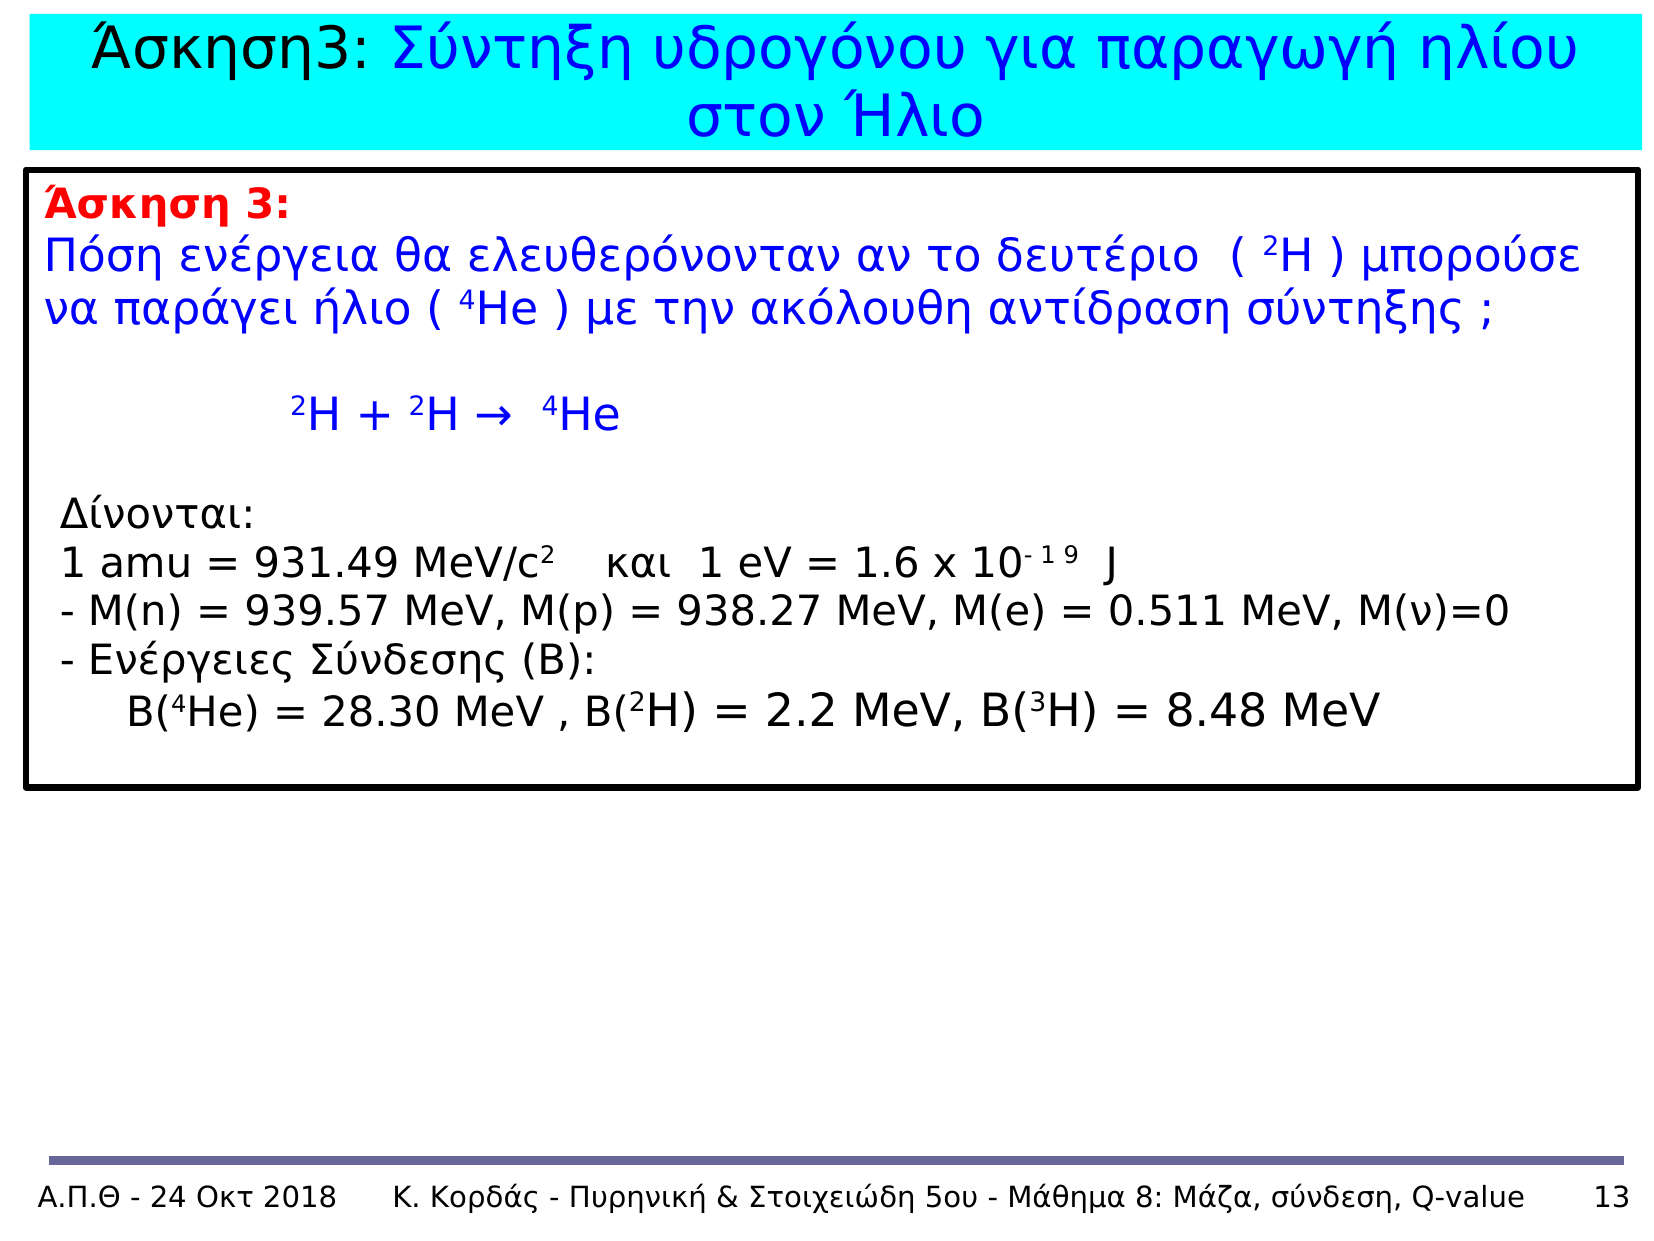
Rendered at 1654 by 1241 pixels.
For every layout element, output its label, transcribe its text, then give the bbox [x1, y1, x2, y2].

text_box Άσκηση 3: Πόση ενέργεια θα ελευθερόνονταν αν το δευτέριο ( 2Η ) μπορούσε να παράγει ήλιο ( 4He ) με την ακόλουθη αντίδραση σύντηξης ; 2Η + 2Η → 4He Δίνονται: 1 amu = 931.49 MeV/c2 και 1 eV = 1.6 x 10- 1 9 J - M(n) = 939.57 MeV, M(p) = 938.27 MeV, M(e) = 0.511 MeV, M(ν)=0 - Ενέργειες Σύνδεσης (B): B(4He) = 28.30 MeV , Β(2Η) = 2.2 MeV, Β(3Η) = 8.48 MeV [25, 169, 1639, 788]
list [37, 173, 1651, 1136]
title Άσκηση3: Σύντηξη υδρογόνου για παραγωγή ηλίου στον Ήλιο [29, 13, 1643, 151]
